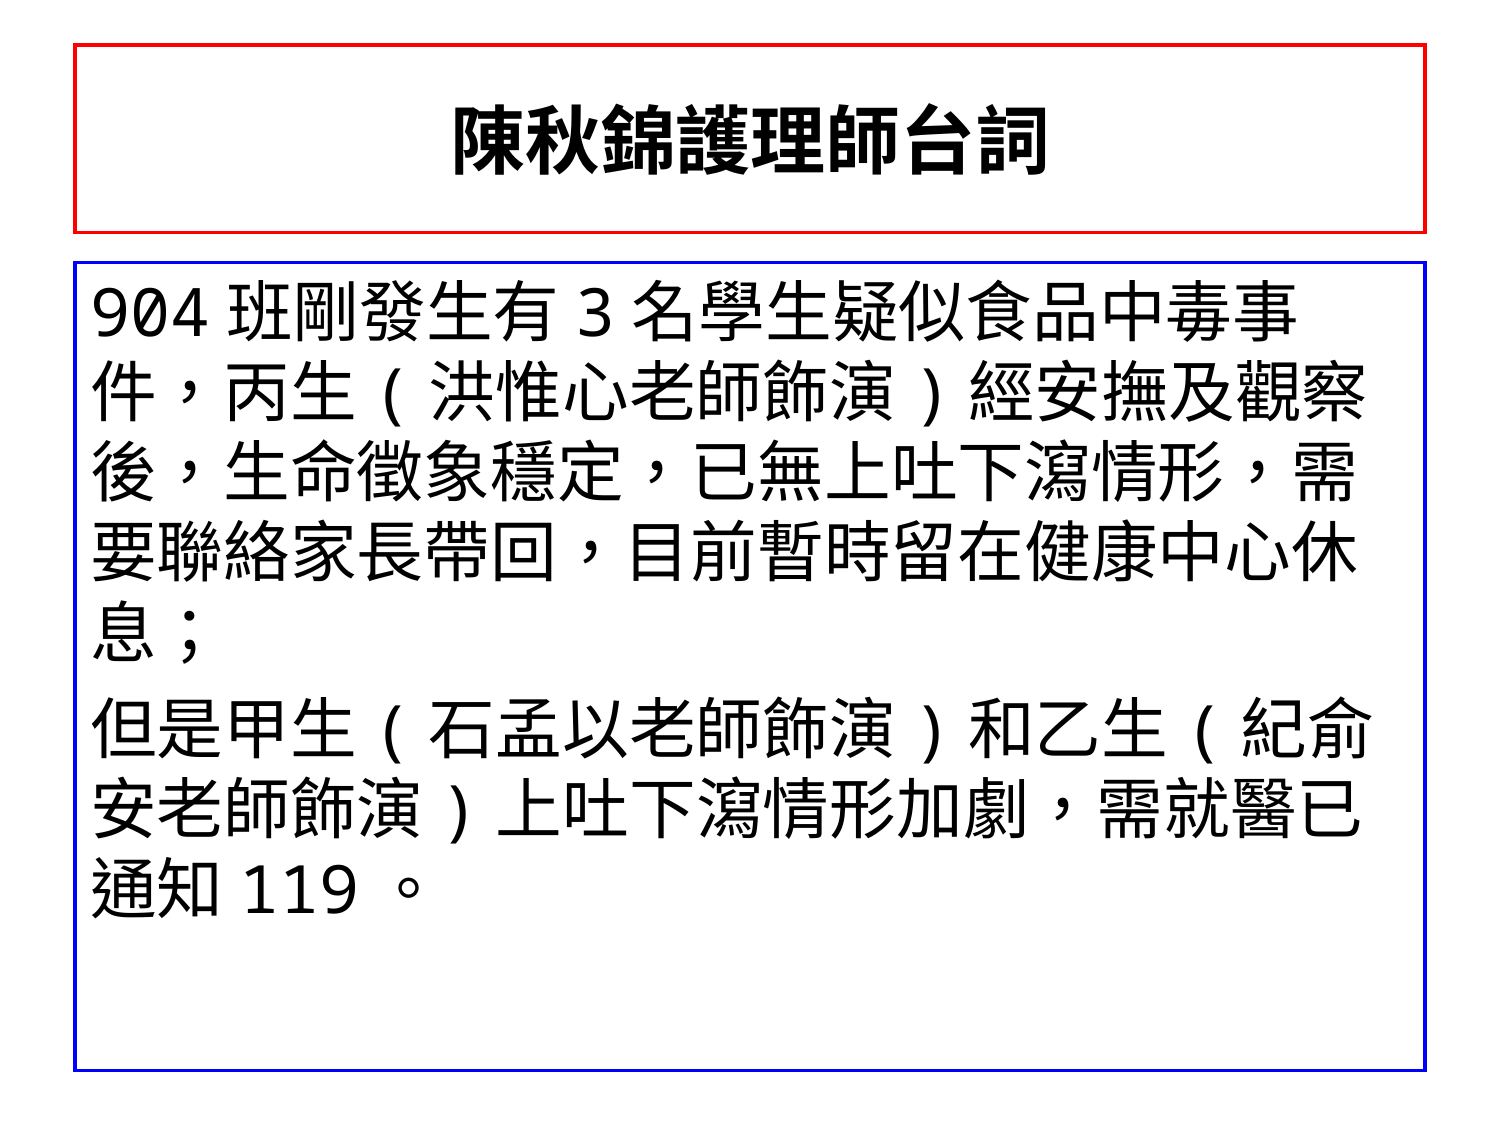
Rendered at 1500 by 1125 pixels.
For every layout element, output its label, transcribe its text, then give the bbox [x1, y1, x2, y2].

list 904班剛發生有3名學生疑似食品中毒事件，丙生(洪惟心老師飾演)經安撫及觀察後，生命徵象穩定，已無上吐下瀉情形，需要聯絡家長帶回，目前暫時留在健康中心休息； 但是甲生(石孟以老師飾演)和乙生(紀俞安老師飾演)上吐下瀉情形加劇，需就醫已通知119。 [75, 262, 1426, 1071]
title 陳秋錦護理師台詞 [75, 45, 1426, 233]
